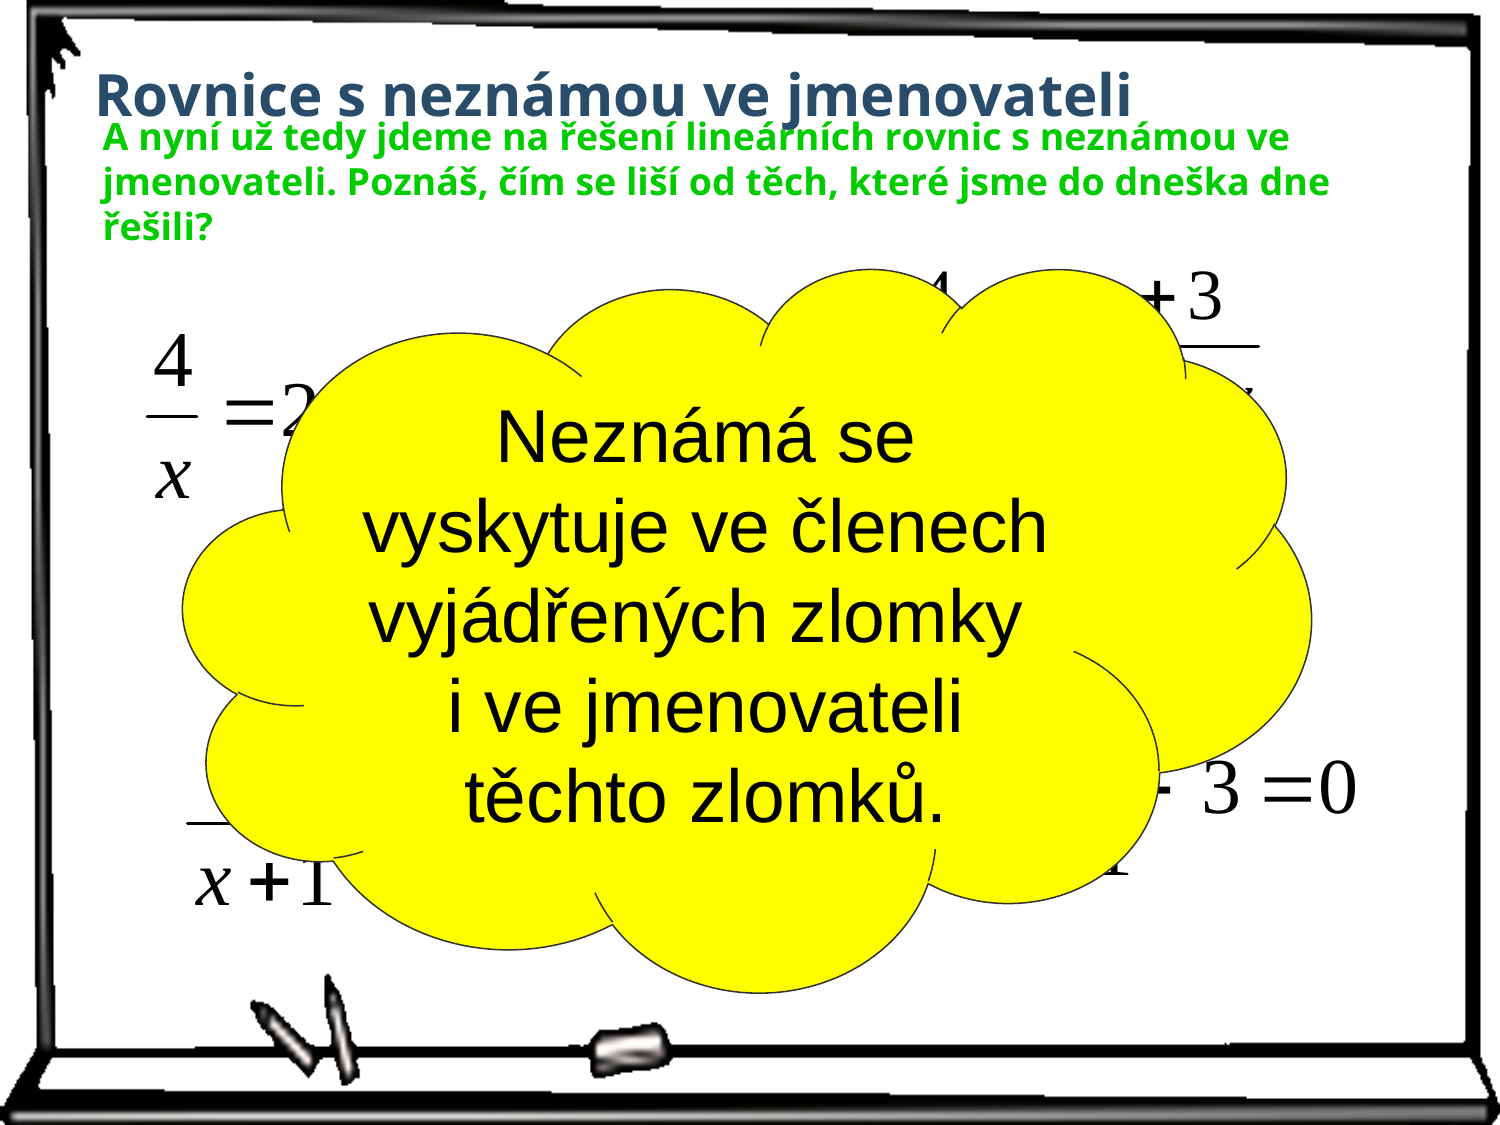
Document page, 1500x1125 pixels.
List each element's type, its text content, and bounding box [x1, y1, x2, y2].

text_box A nyní už tedy jdeme na řešení lineárních rovnic s neznámou ve jmenovateli. Poznáš, čím se liší od těch, které jsme do dneška dne řešili? [87, 144, 1452, 216]
text_box Rovnice s neznámou ve jmenovateli [79, 54, 1415, 149]
picture [0, 0, 1500, 1125]
text_box Neznámá se vyskytuje ve členech vyjádřených zlomky i ve jmenovateli těchto zlomků. [182, 269, 1312, 994]
